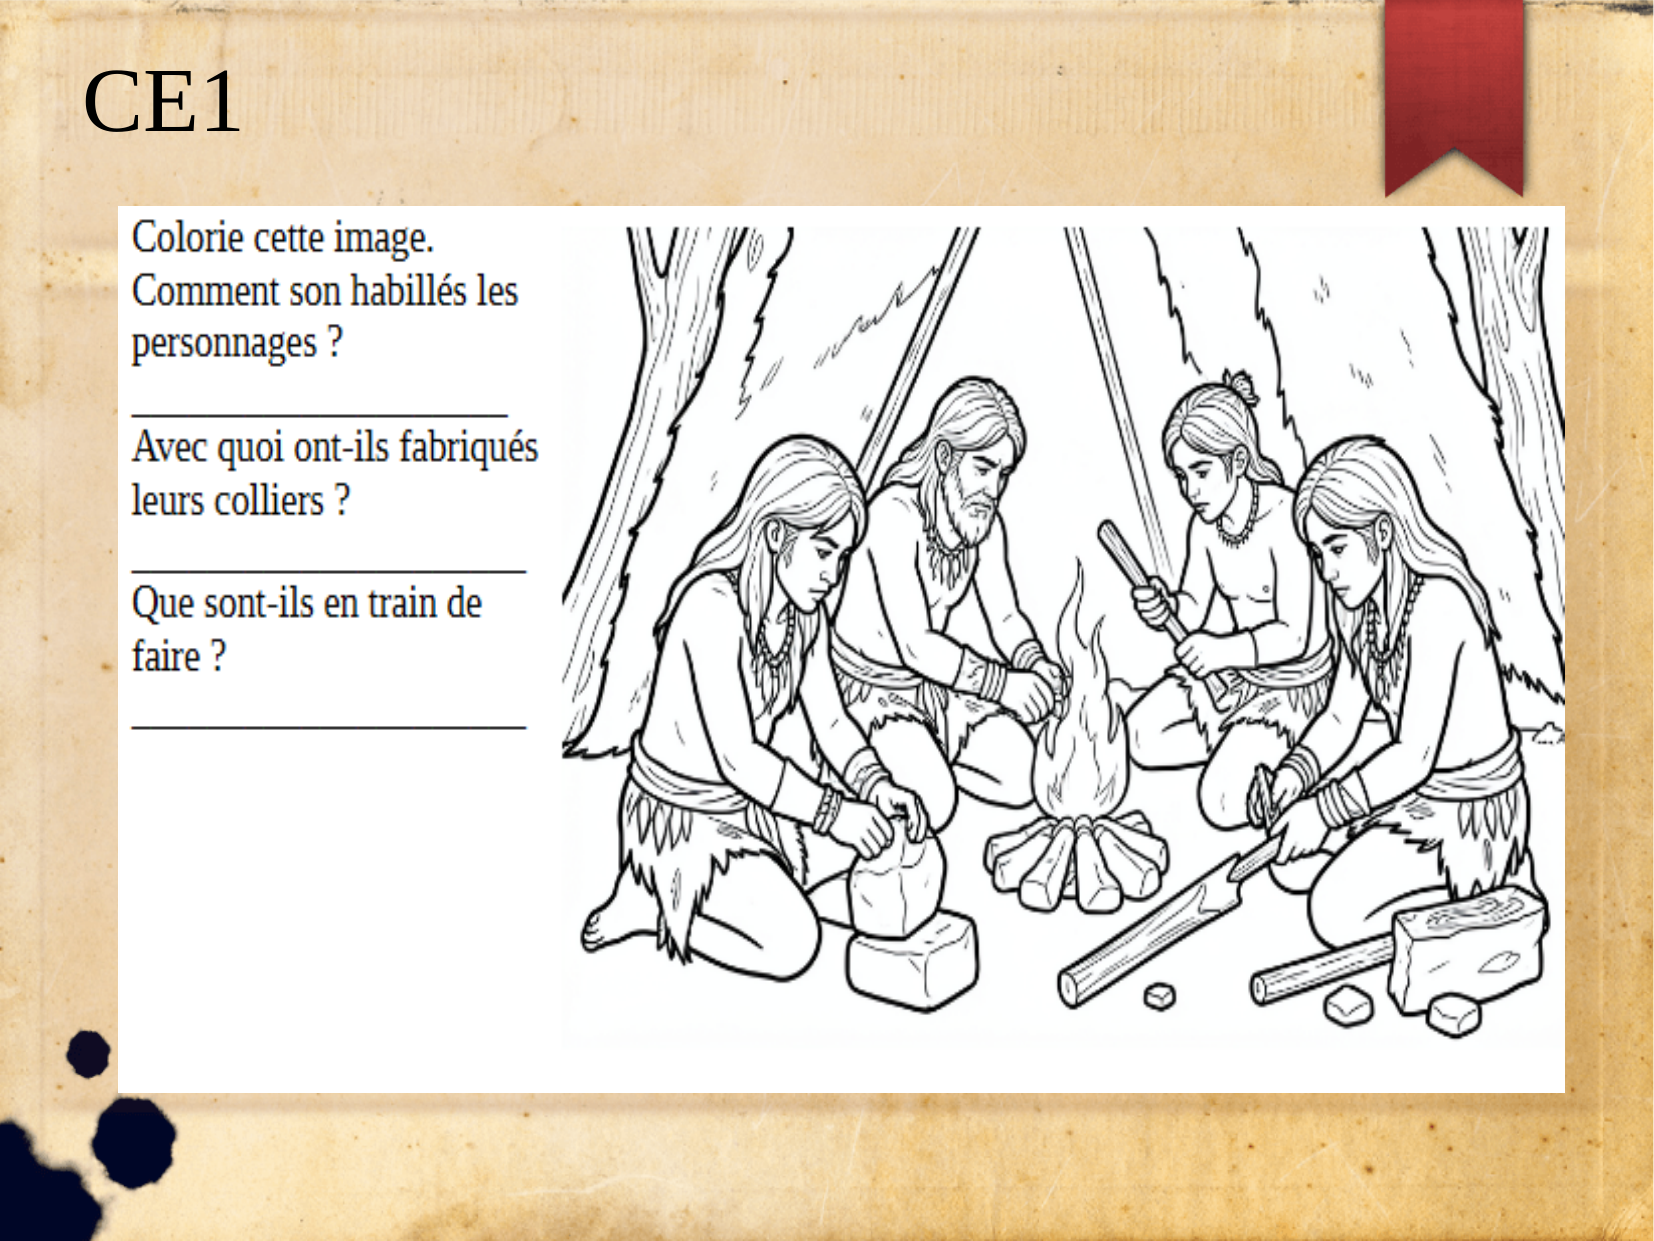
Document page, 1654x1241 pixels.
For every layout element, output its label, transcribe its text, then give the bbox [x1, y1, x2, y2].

title CE1 [82, 49, 1347, 237]
picture [0, 0, 1654, 1241]
